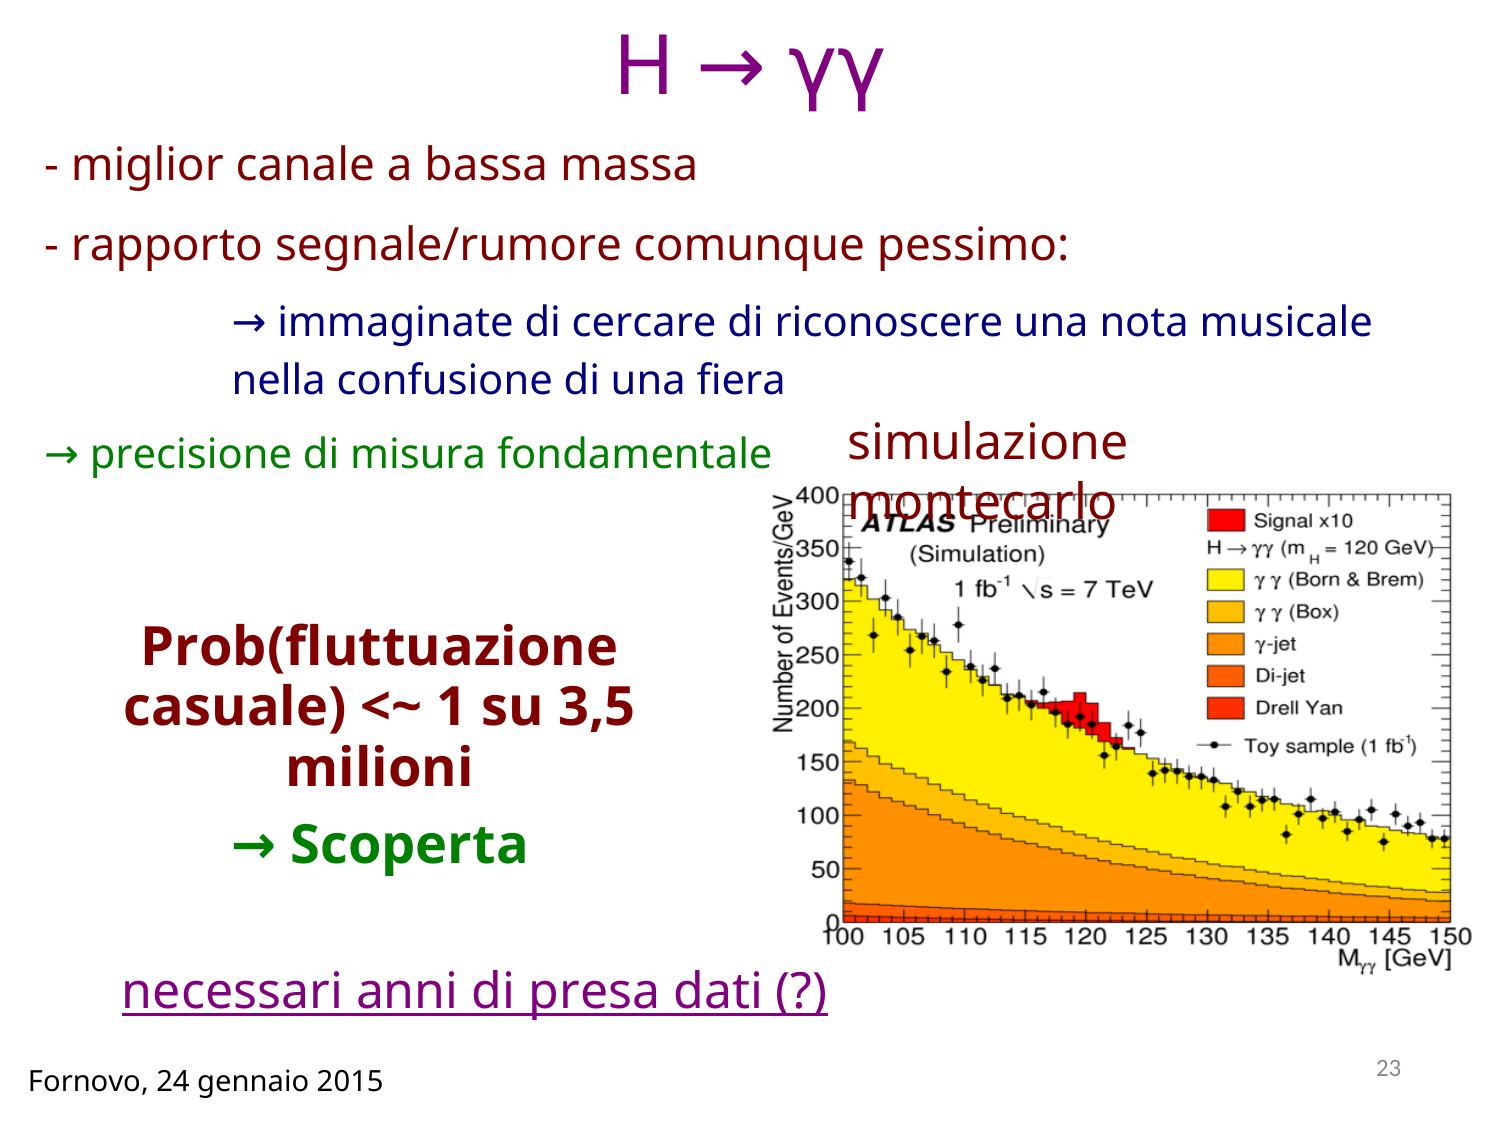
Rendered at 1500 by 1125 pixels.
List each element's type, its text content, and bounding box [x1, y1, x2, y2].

text_box - miglior canale a bassa massa - rapporto segnale/rumore comunque pessimo: → immaginate di cercare di riconoscere una nota musicale nella confusione di una fiera → precisione di misura fondamentale [29, 118, 1424, 461]
subtitle Prob(fluttuazione casuale) <~ 1 su 3,5 milioni → Scoperta [39, 607, 721, 885]
picture [752, 482, 1484, 986]
text_box <numero> [1074, 1042, 1417, 1095]
text_box H → γγ [41, 0, 1459, 120]
text_box simulazione montecarlo [832, 401, 1424, 491]
text_box necessari anni di presa dati (?) [11, 956, 857, 1070]
